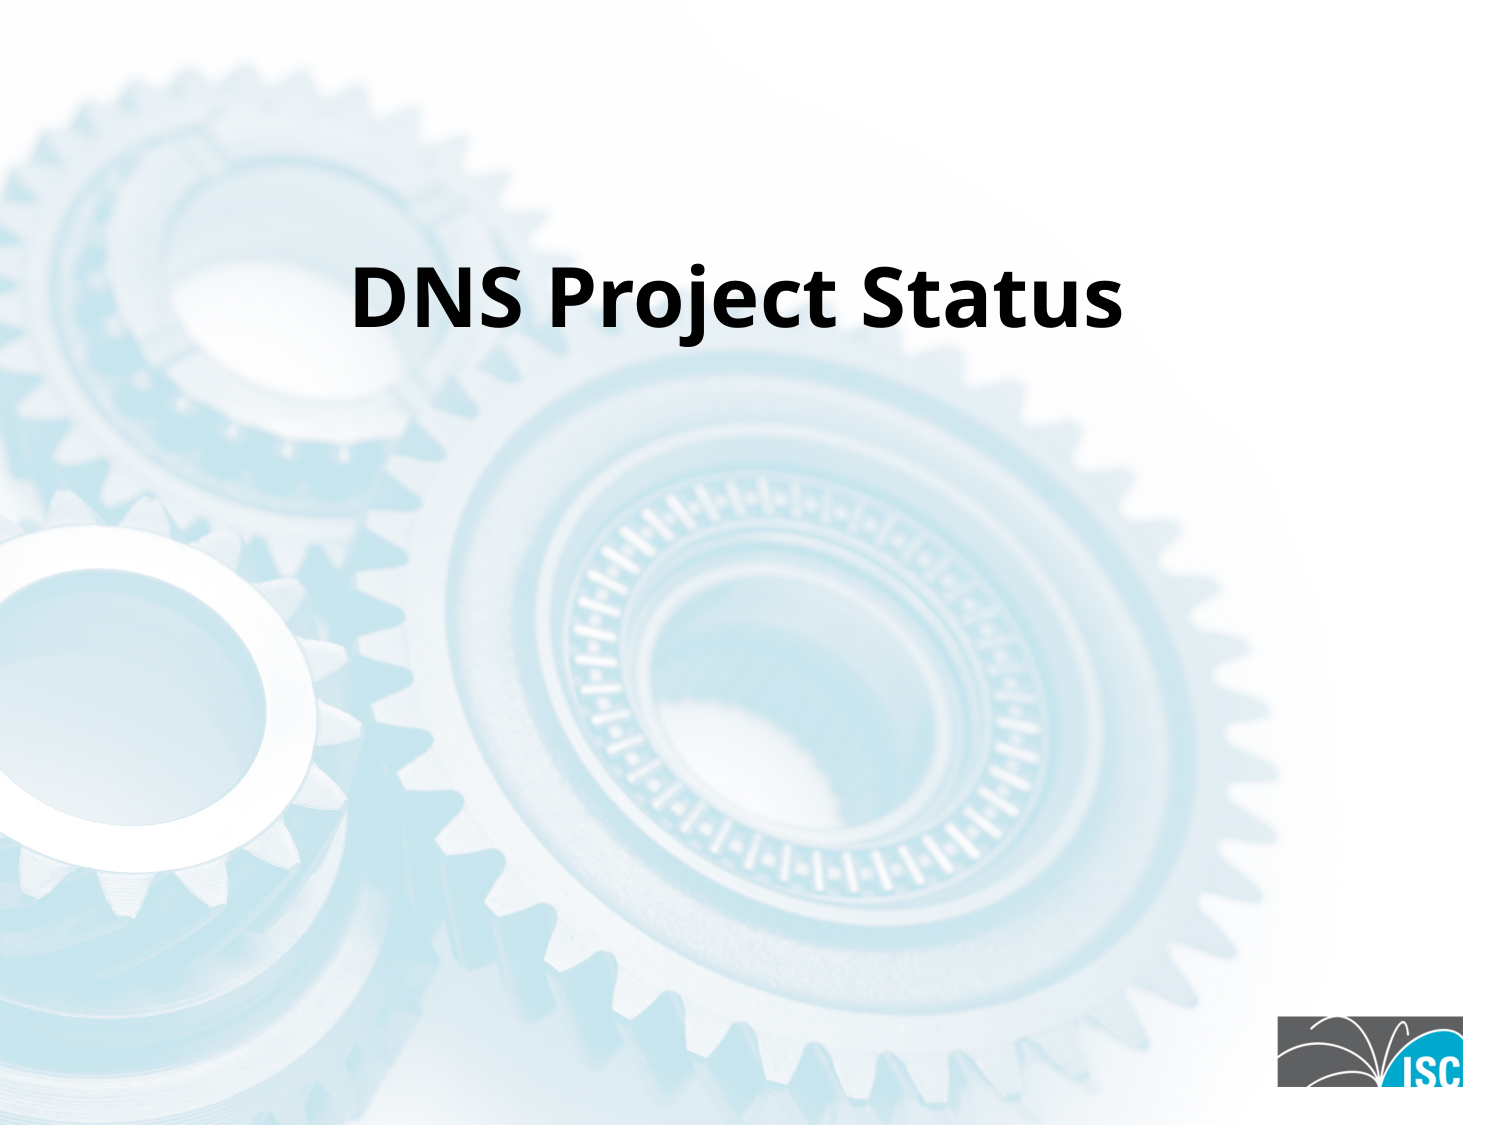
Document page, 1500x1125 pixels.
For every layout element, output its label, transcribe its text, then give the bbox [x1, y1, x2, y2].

title DNS Project Status [99, 174, 1375, 417]
picture [0, 0, 1500, 1125]
